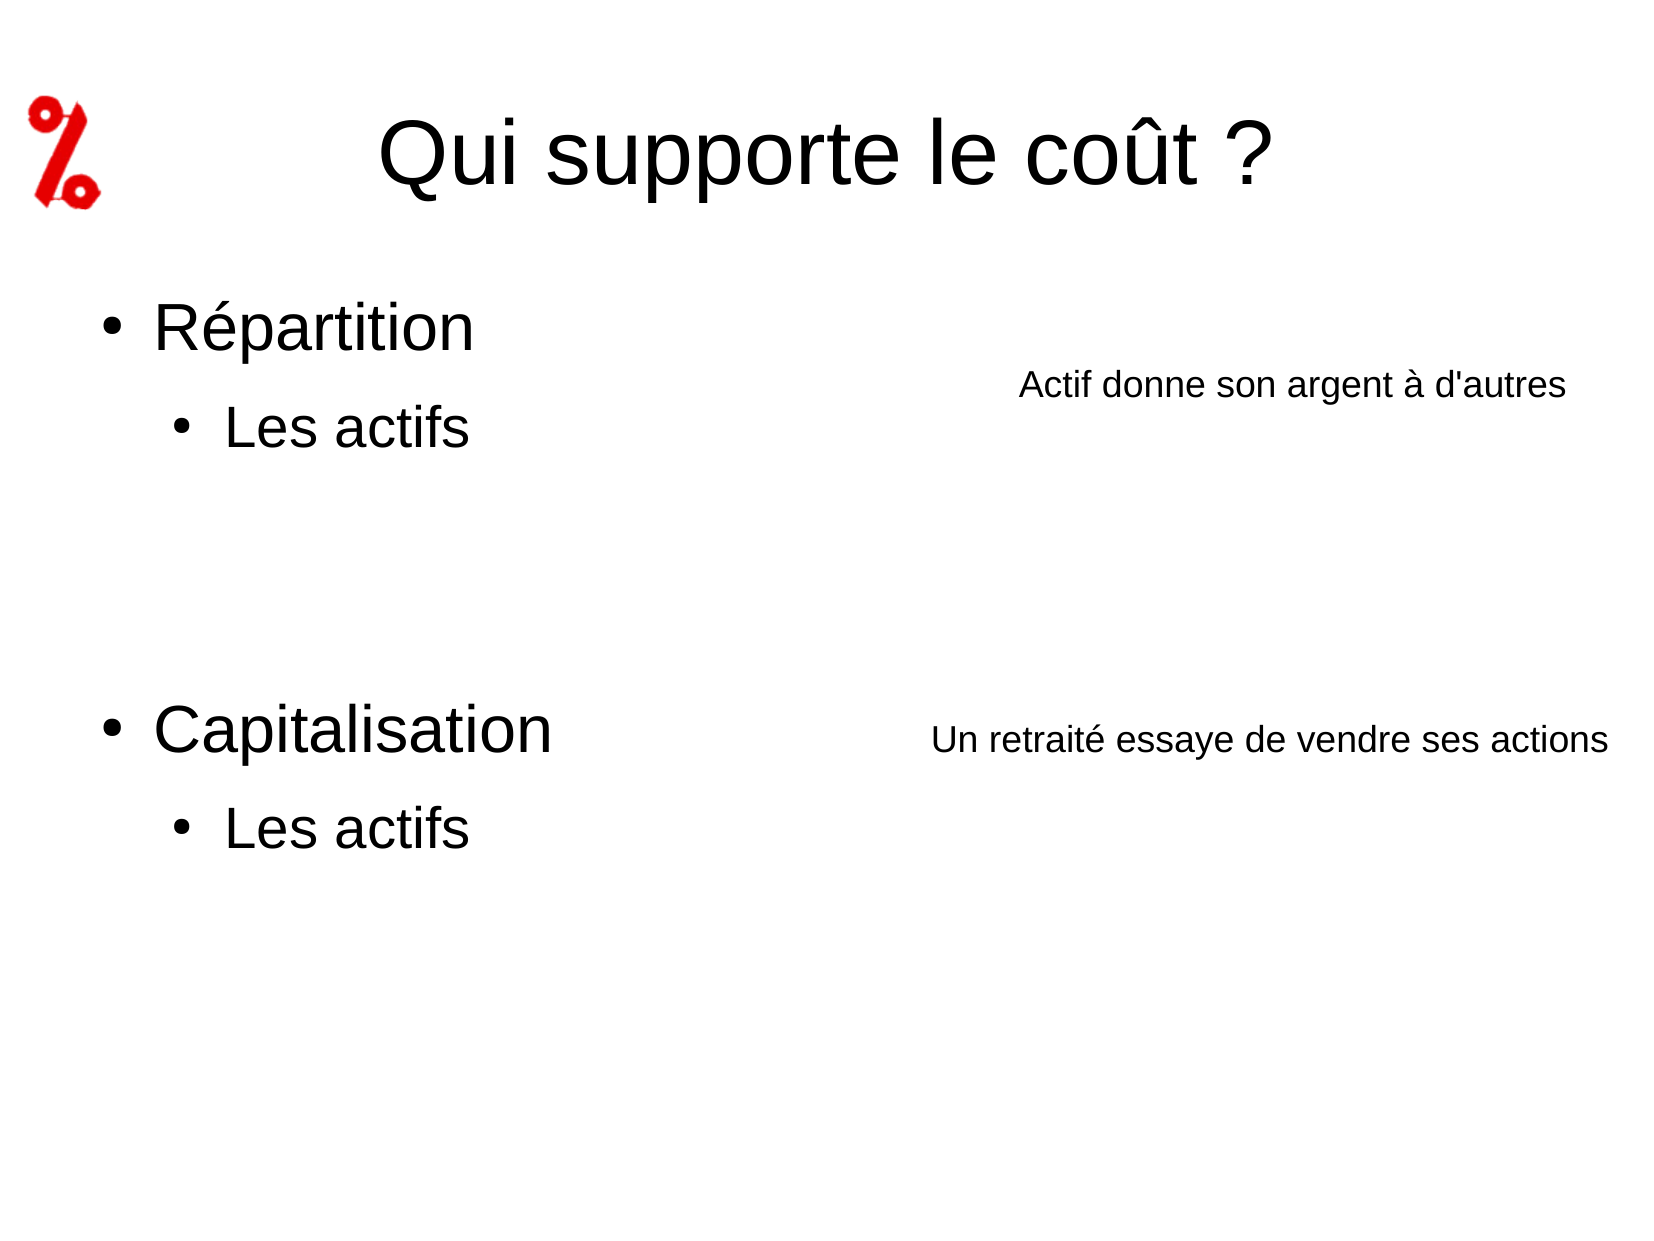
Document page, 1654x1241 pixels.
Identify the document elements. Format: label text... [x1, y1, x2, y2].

text_box Un retraité essaye de vendre ses actions [916, 710, 1625, 768]
text_box Actif donne son argent à d'autres [1003, 356, 1582, 414]
list Répartition Les actifs Capitalisation Les actifs [82, 290, 809, 1109]
title Qui supporte le coût ? [82, 56, 1571, 250]
picture [0, 88, 82, 219]
